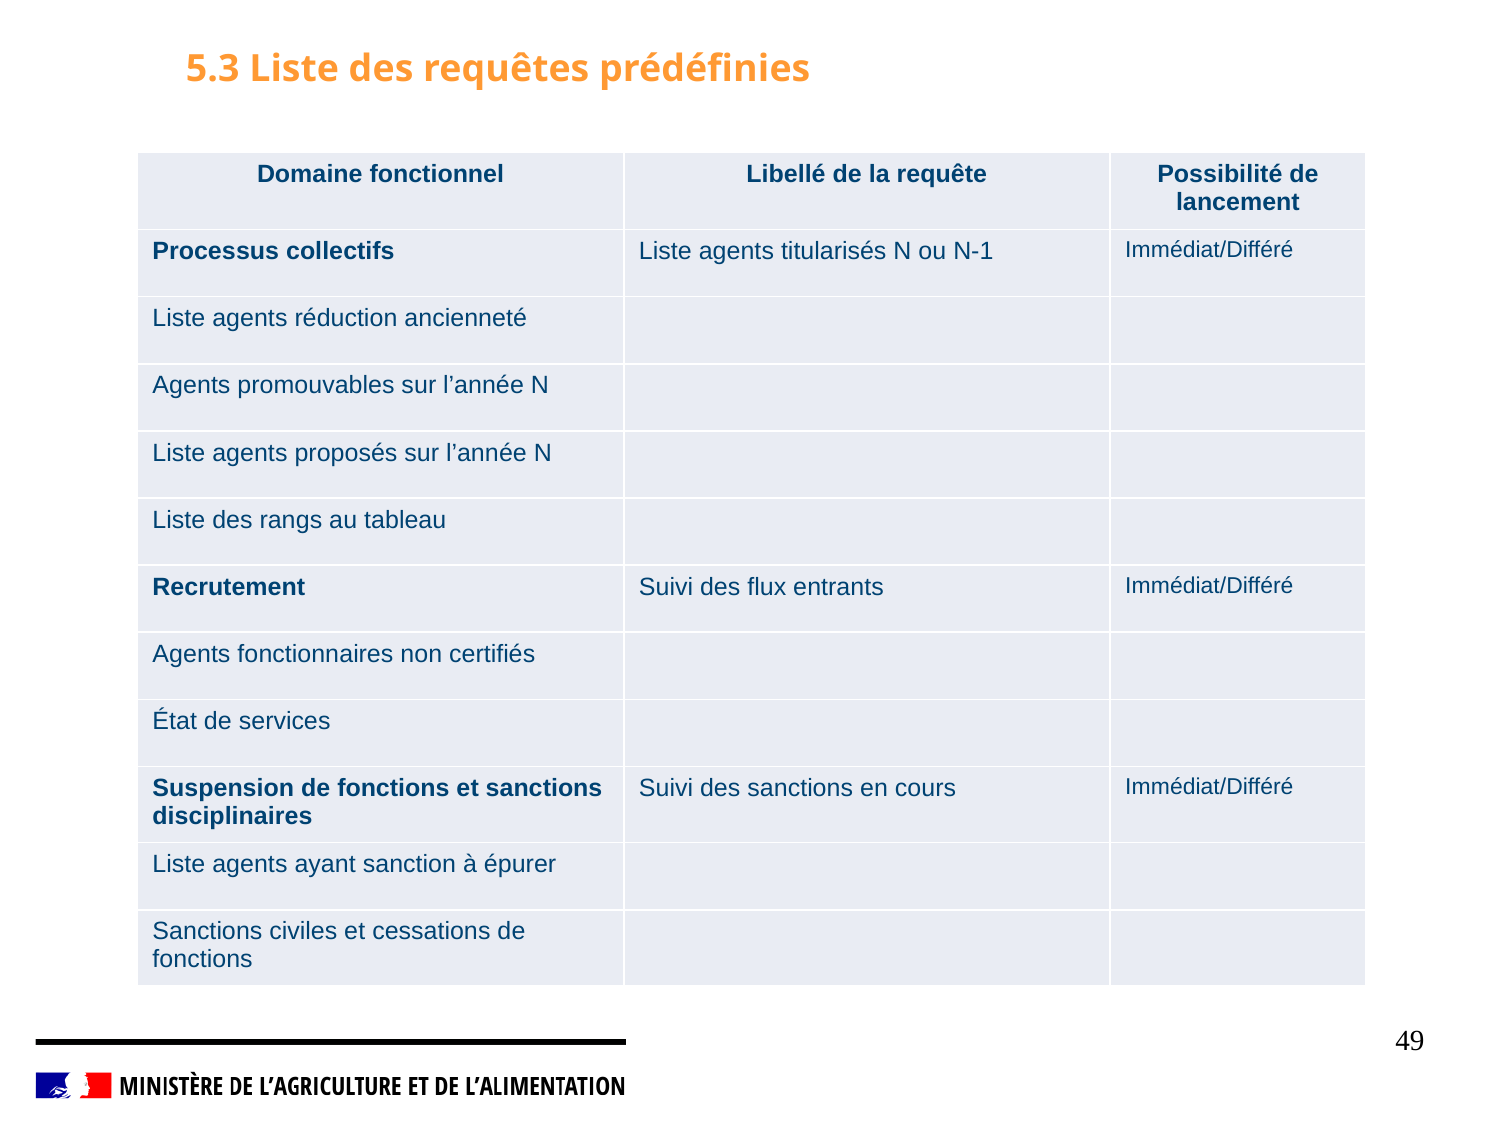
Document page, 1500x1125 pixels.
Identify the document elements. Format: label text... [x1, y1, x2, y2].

table_cell Agents fonctionnaires non certifiés [138, 633, 623, 699]
picture [35, 1039, 626, 1099]
table_header Possibilité de lancement [1111, 153, 1365, 229]
table_cell [1111, 365, 1365, 430]
table_cell [1111, 843, 1365, 909]
table_cell [625, 700, 1109, 766]
table_cell Agents promouvables sur l’année N [138, 365, 623, 430]
table_cell [1111, 432, 1365, 497]
table_cell [625, 843, 1109, 909]
table_cell [1111, 700, 1365, 766]
table_cell Liste agents proposés sur l’année N [138, 432, 623, 497]
table_cell [625, 911, 1109, 985]
table_cell [1111, 499, 1365, 564]
table_cell [1111, 911, 1365, 985]
table_cell [625, 365, 1109, 430]
table_cell [1111, 297, 1365, 363]
table_header Libellé de la requête [625, 153, 1109, 229]
table_cell Sanctions civiles et cessations de fonctions [138, 911, 623, 985]
table_cell Immédiat/Différé [1111, 767, 1365, 842]
text_box 5.3 Liste des requêtes prédéfinies [171, 36, 1458, 142]
table_cell Liste agents réduction ancienneté [138, 297, 623, 363]
table_cell Liste des rangs au tableau [138, 499, 623, 564]
table_cell [625, 432, 1109, 497]
table_cell Liste agents ayant sanction à épurer [138, 843, 623, 909]
table_cell Recrutement [138, 566, 623, 631]
table_cell Suivi des sanctions en cours [625, 767, 1109, 842]
table_cell Processus collectifs [138, 230, 623, 296]
table_cell État de services [138, 700, 623, 766]
table_cell [625, 499, 1109, 564]
table_cell Liste agents titularisés N ou N-1 [625, 230, 1109, 296]
table_cell Immédiat/Différé [1111, 230, 1365, 296]
table_cell Suivi des flux entrants [625, 566, 1109, 631]
table_cell Suspension de fonctions et sanctions disciplinaires [138, 767, 623, 842]
table_header Domaine fonctionnel [138, 153, 623, 229]
table_cell Immédiat/Différé [1111, 566, 1365, 631]
table_cell [625, 633, 1109, 699]
table_cell [625, 297, 1109, 363]
table_cell [1111, 633, 1365, 699]
